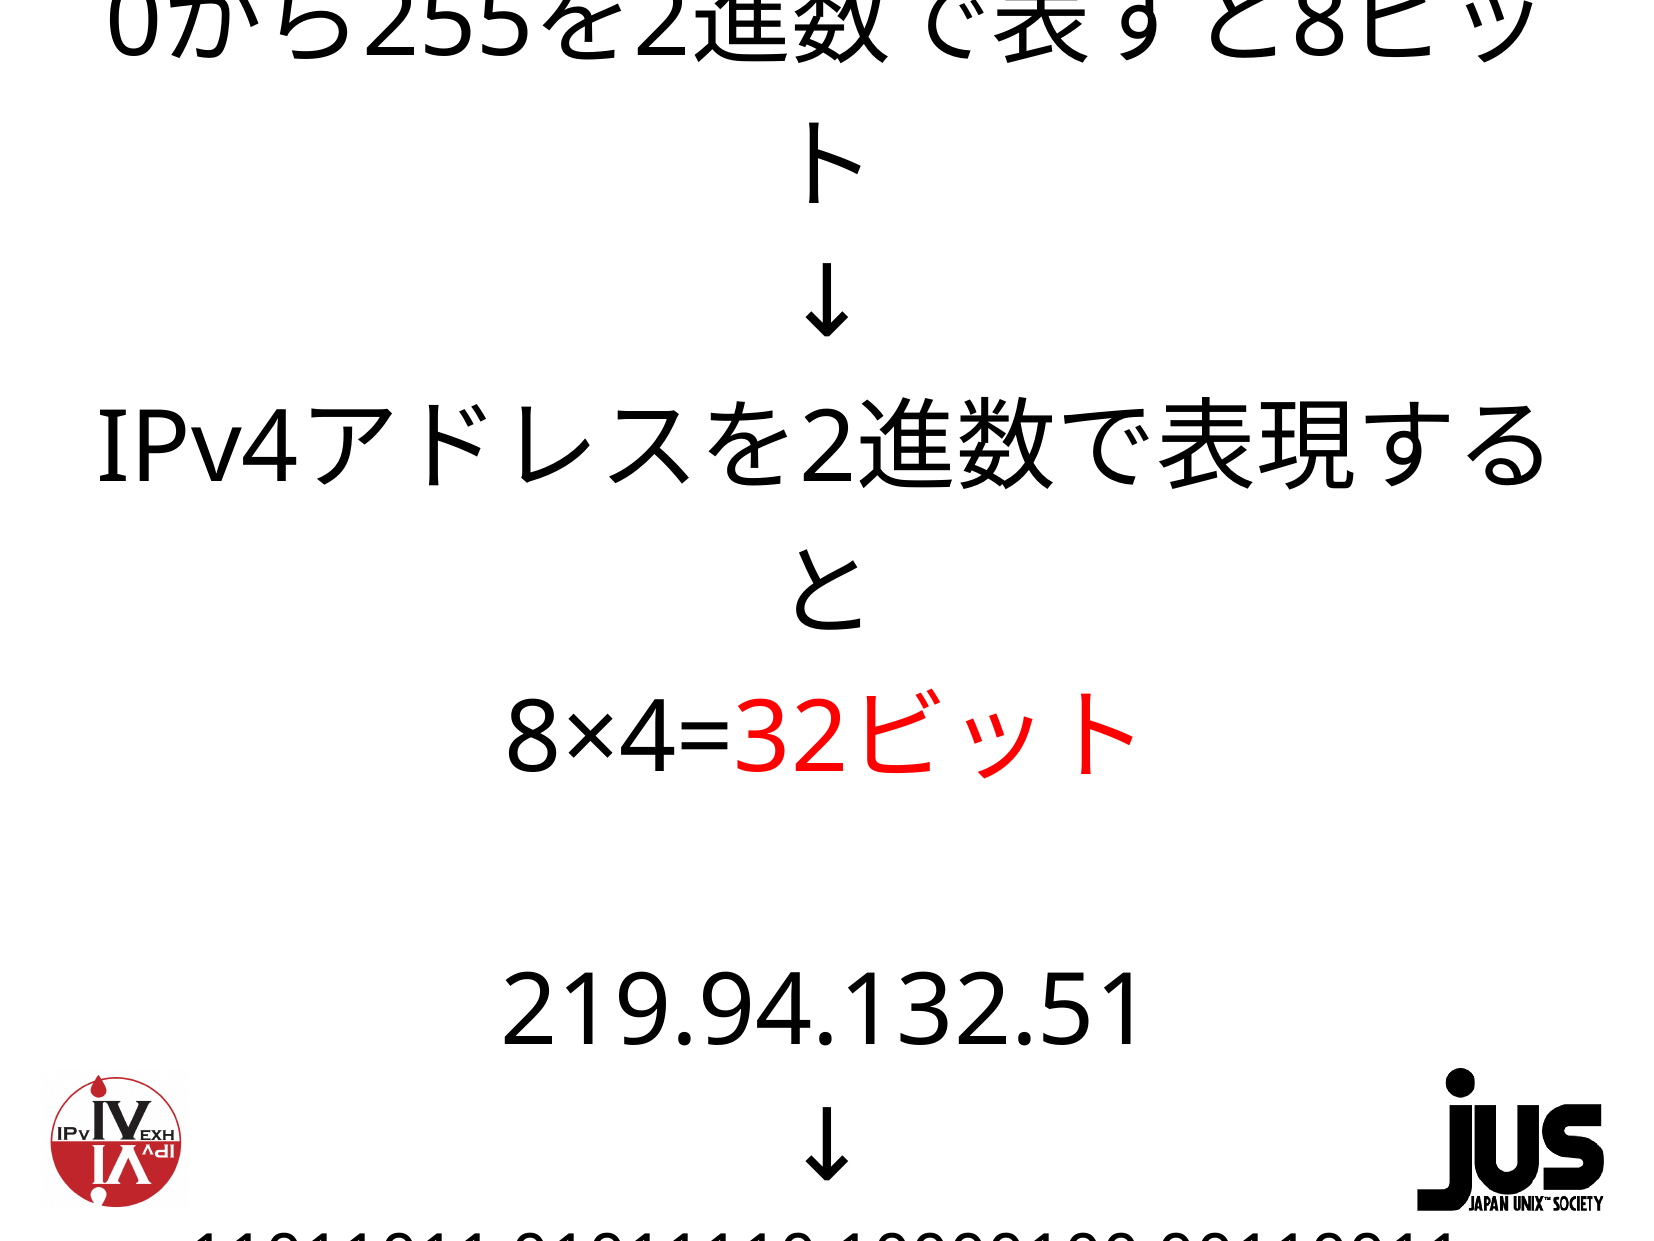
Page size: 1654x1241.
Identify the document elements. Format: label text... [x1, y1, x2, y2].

subtitle 0から255を2進数で表すと8ビット ↓ IPv4アドレスを2進数で表現すると 8×4=32ビット 219.94.132.51 ↓ 11011011 01011110 10000100 00110011 [82, 132, 1571, 1108]
picture [41, 1068, 190, 1210]
picture [1417, 1068, 1604, 1211]
